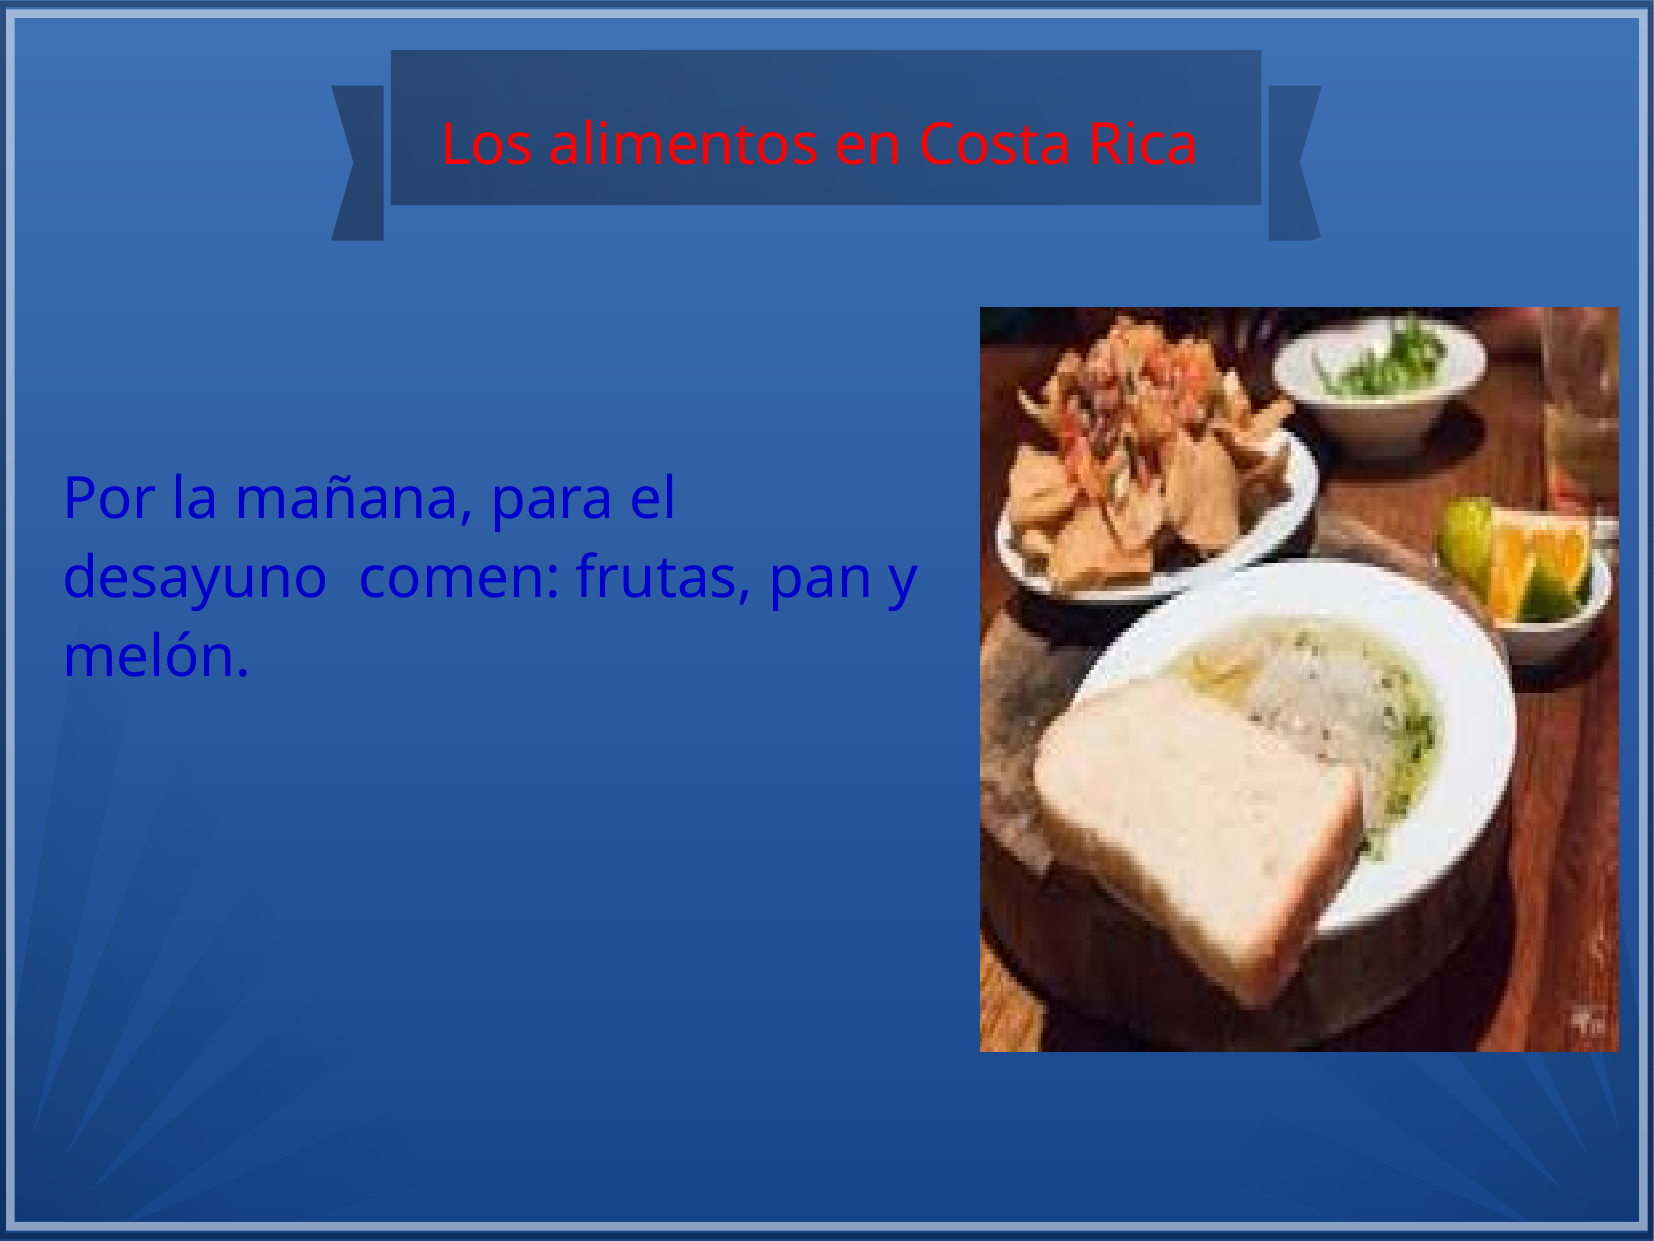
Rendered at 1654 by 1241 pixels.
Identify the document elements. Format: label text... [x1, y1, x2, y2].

picture [980, 307, 1619, 1052]
text_box Por la mañana, para el desayuno comen: frutas, pan y melón. [47, 448, 980, 710]
text_box Los alimentos en Costa Rica [425, 94, 1264, 186]
